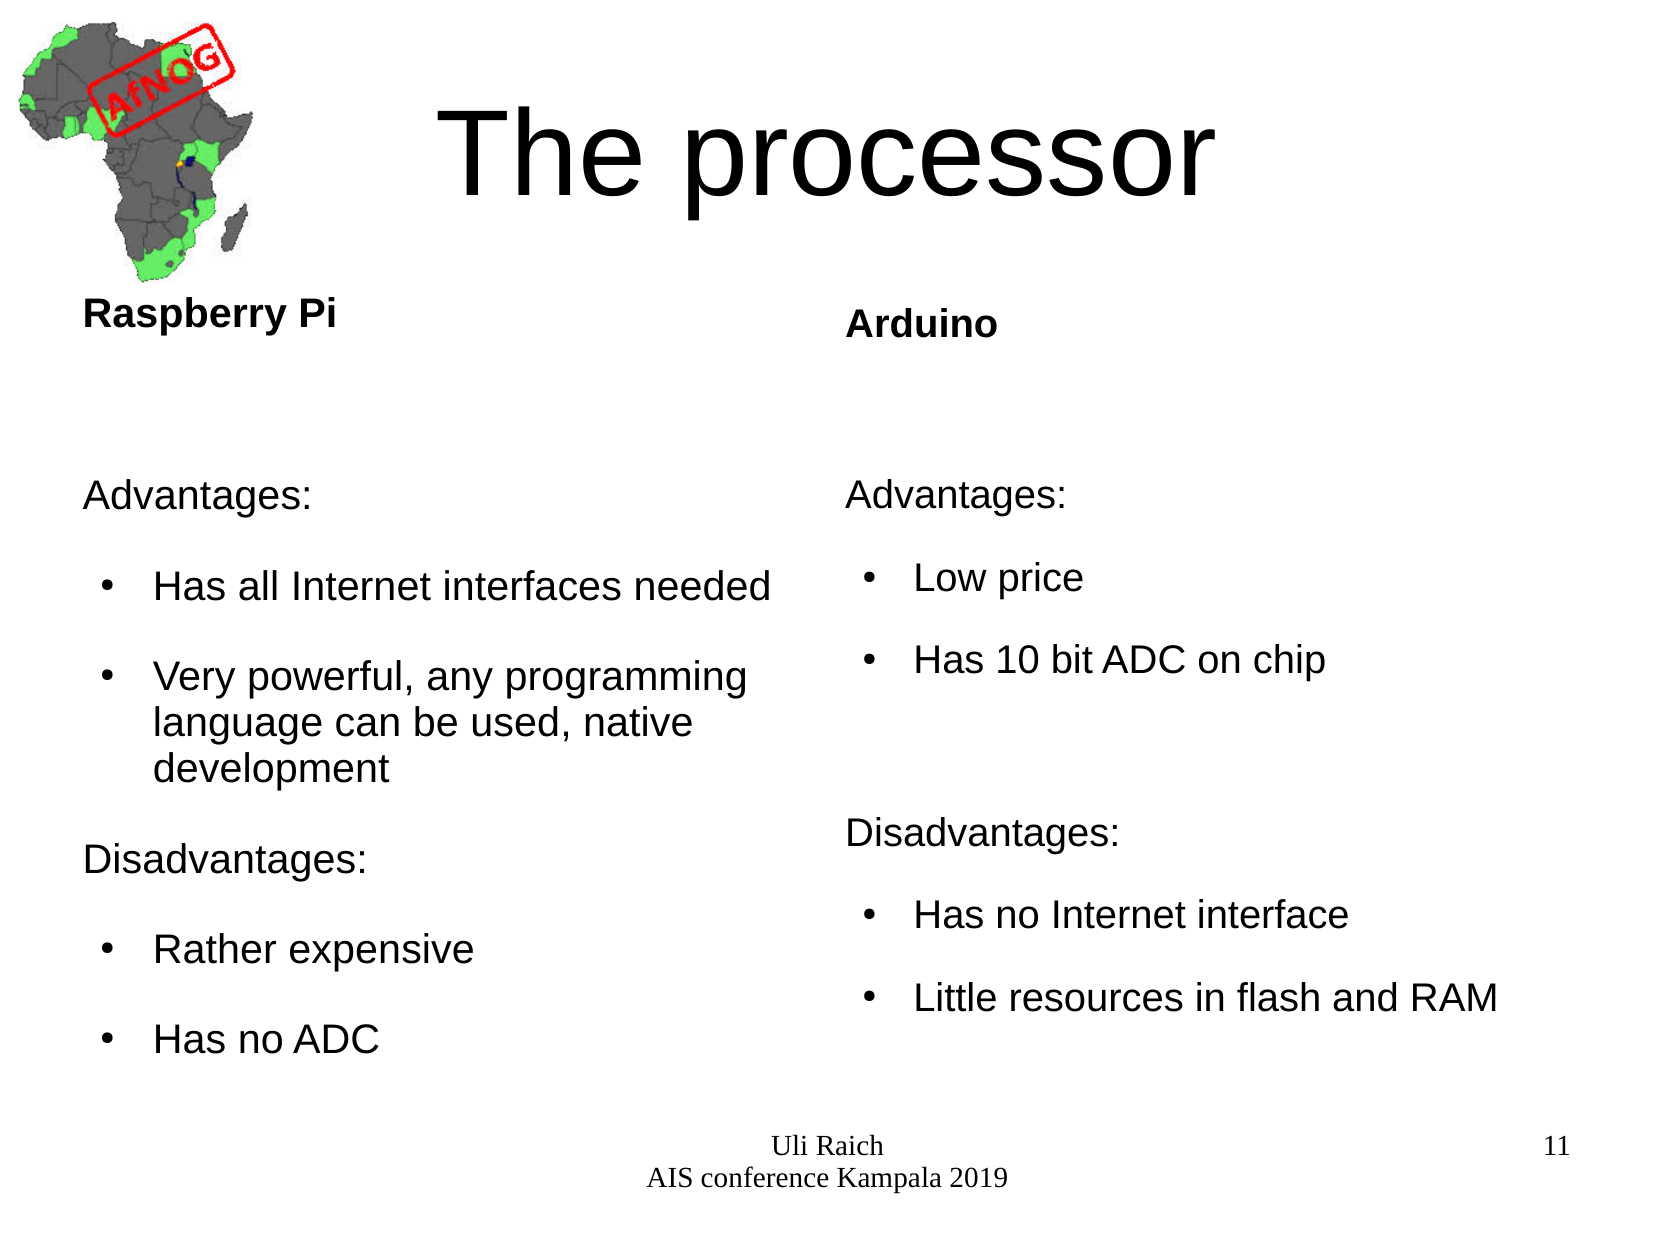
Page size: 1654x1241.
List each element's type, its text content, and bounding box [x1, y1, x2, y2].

picture [9, 0, 259, 291]
list Arduino Advantages: Low price Has 10 bit ADC on chip Disadvantages: Has no Internet interface Little resources in flash and RAM [845, 300, 1572, 1021]
list Raspberry Pi Advantages: Has all Internet interfaces needed Very powerful, any programming language can be used, native development Disadvantages: Rather expensive Has no ADC [82, 290, 809, 1066]
title The processor [82, 49, 1571, 257]
